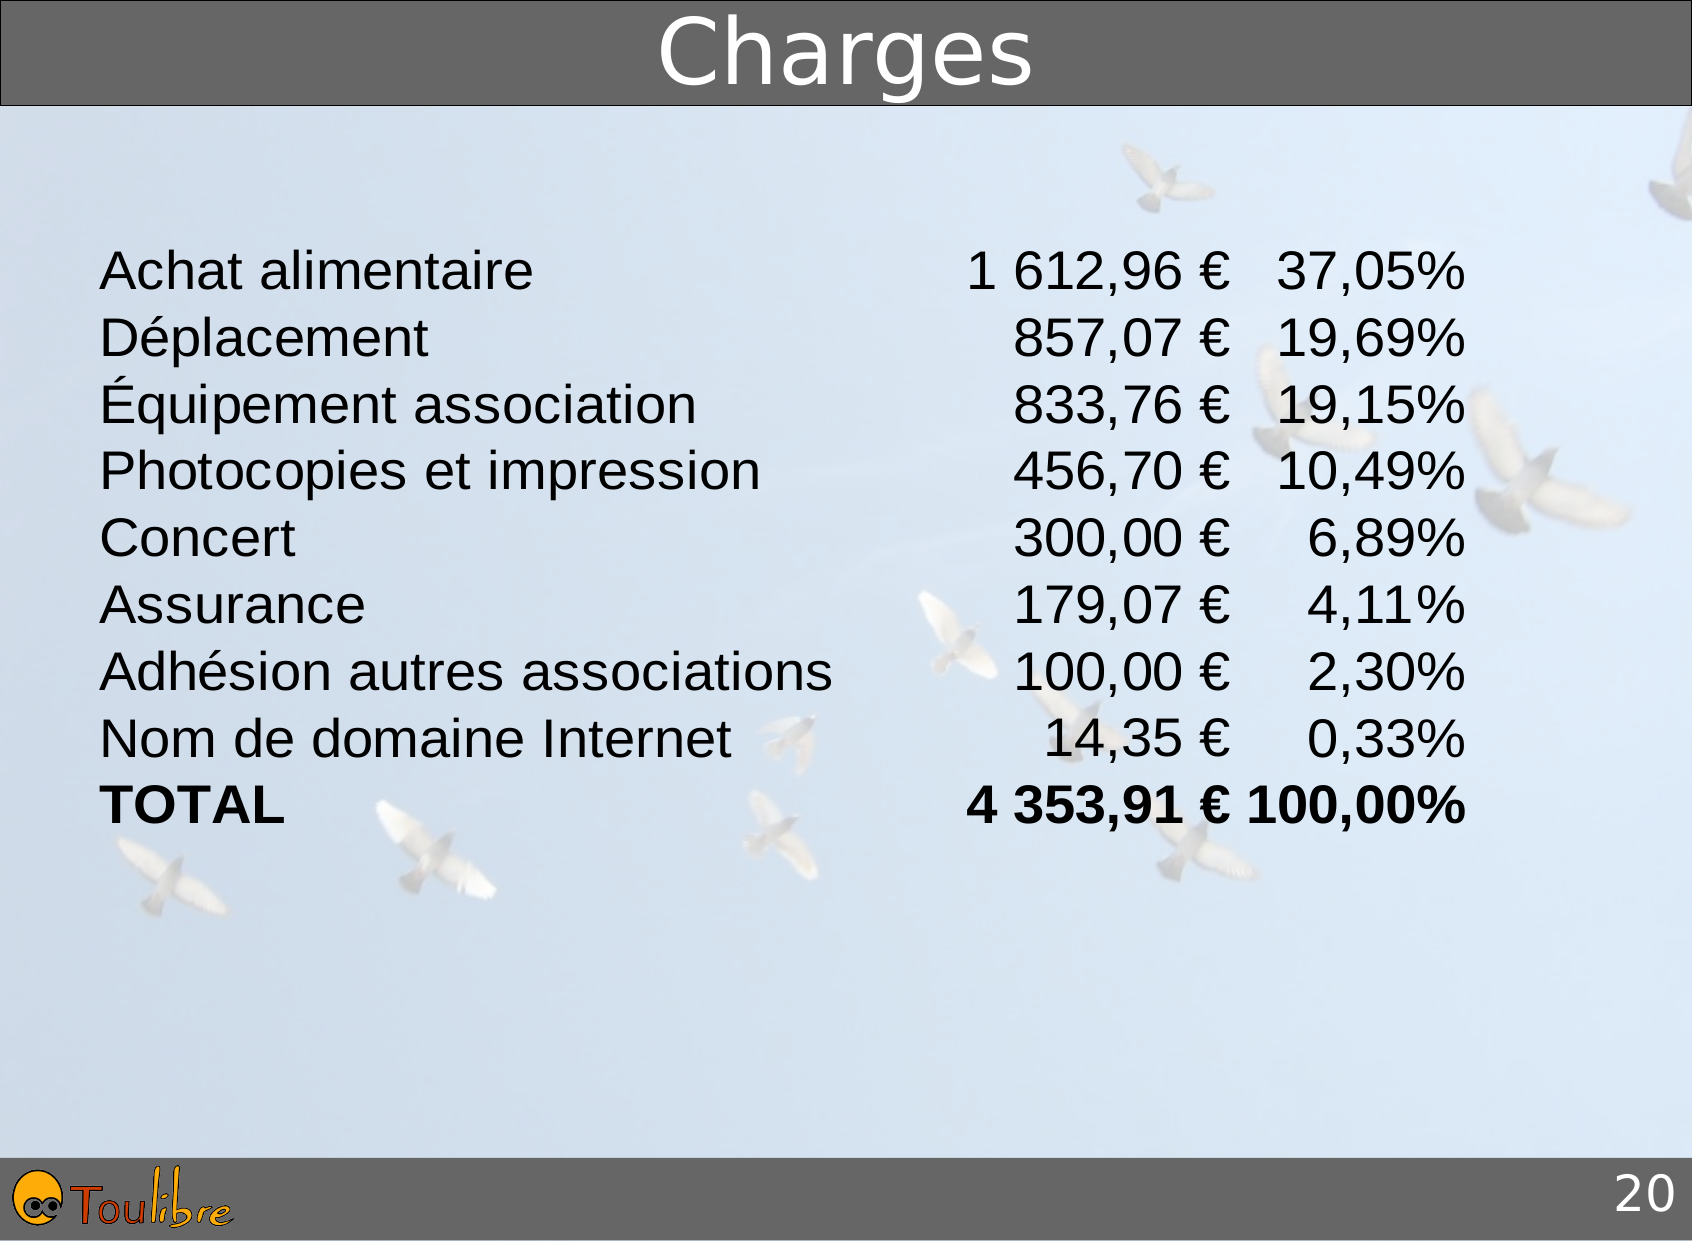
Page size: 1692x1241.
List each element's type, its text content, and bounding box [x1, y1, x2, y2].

chart [96, 236, 1609, 1027]
title Charges [0, 0, 1692, 107]
picture [12, 1165, 234, 1228]
